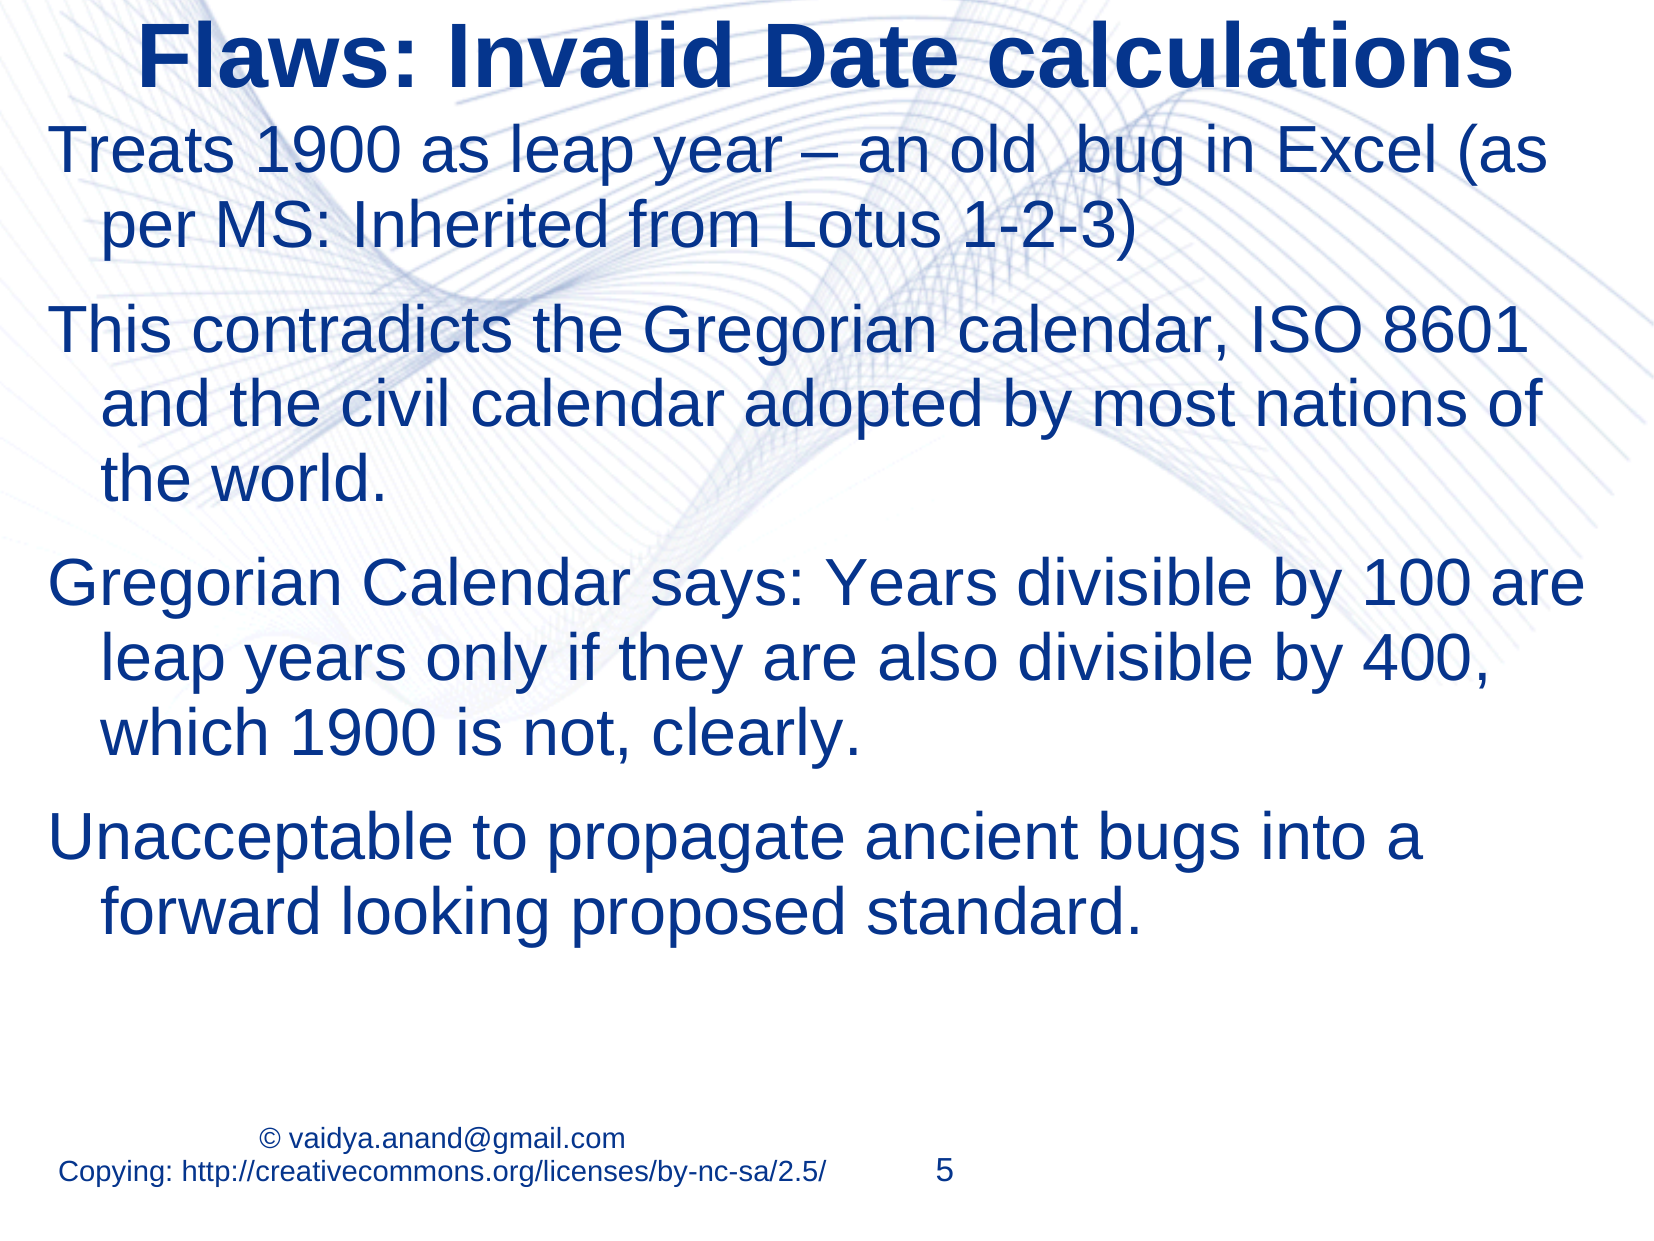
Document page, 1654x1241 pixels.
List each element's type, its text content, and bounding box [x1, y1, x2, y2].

title Flaws: Invalid Date calculations [29, 0, 1625, 112]
list Treats 1900 as leap year – an old bug in Excel (as per MS: Inherited from Lotus 1-2-3) This contradicts the Gregorian calendar, ISO 8601 and the civil calendar adopted by most nations of the world. Gregorian Calendar says: Years divisible by 100 are leap years only if they are also divisible by 400, which 1900 is not, clearly. Unacceptable to propagate ancient bugs into a forward looking proposed standard. [29, 112, 1625, 1108]
picture [0, 0, 1654, 1241]
